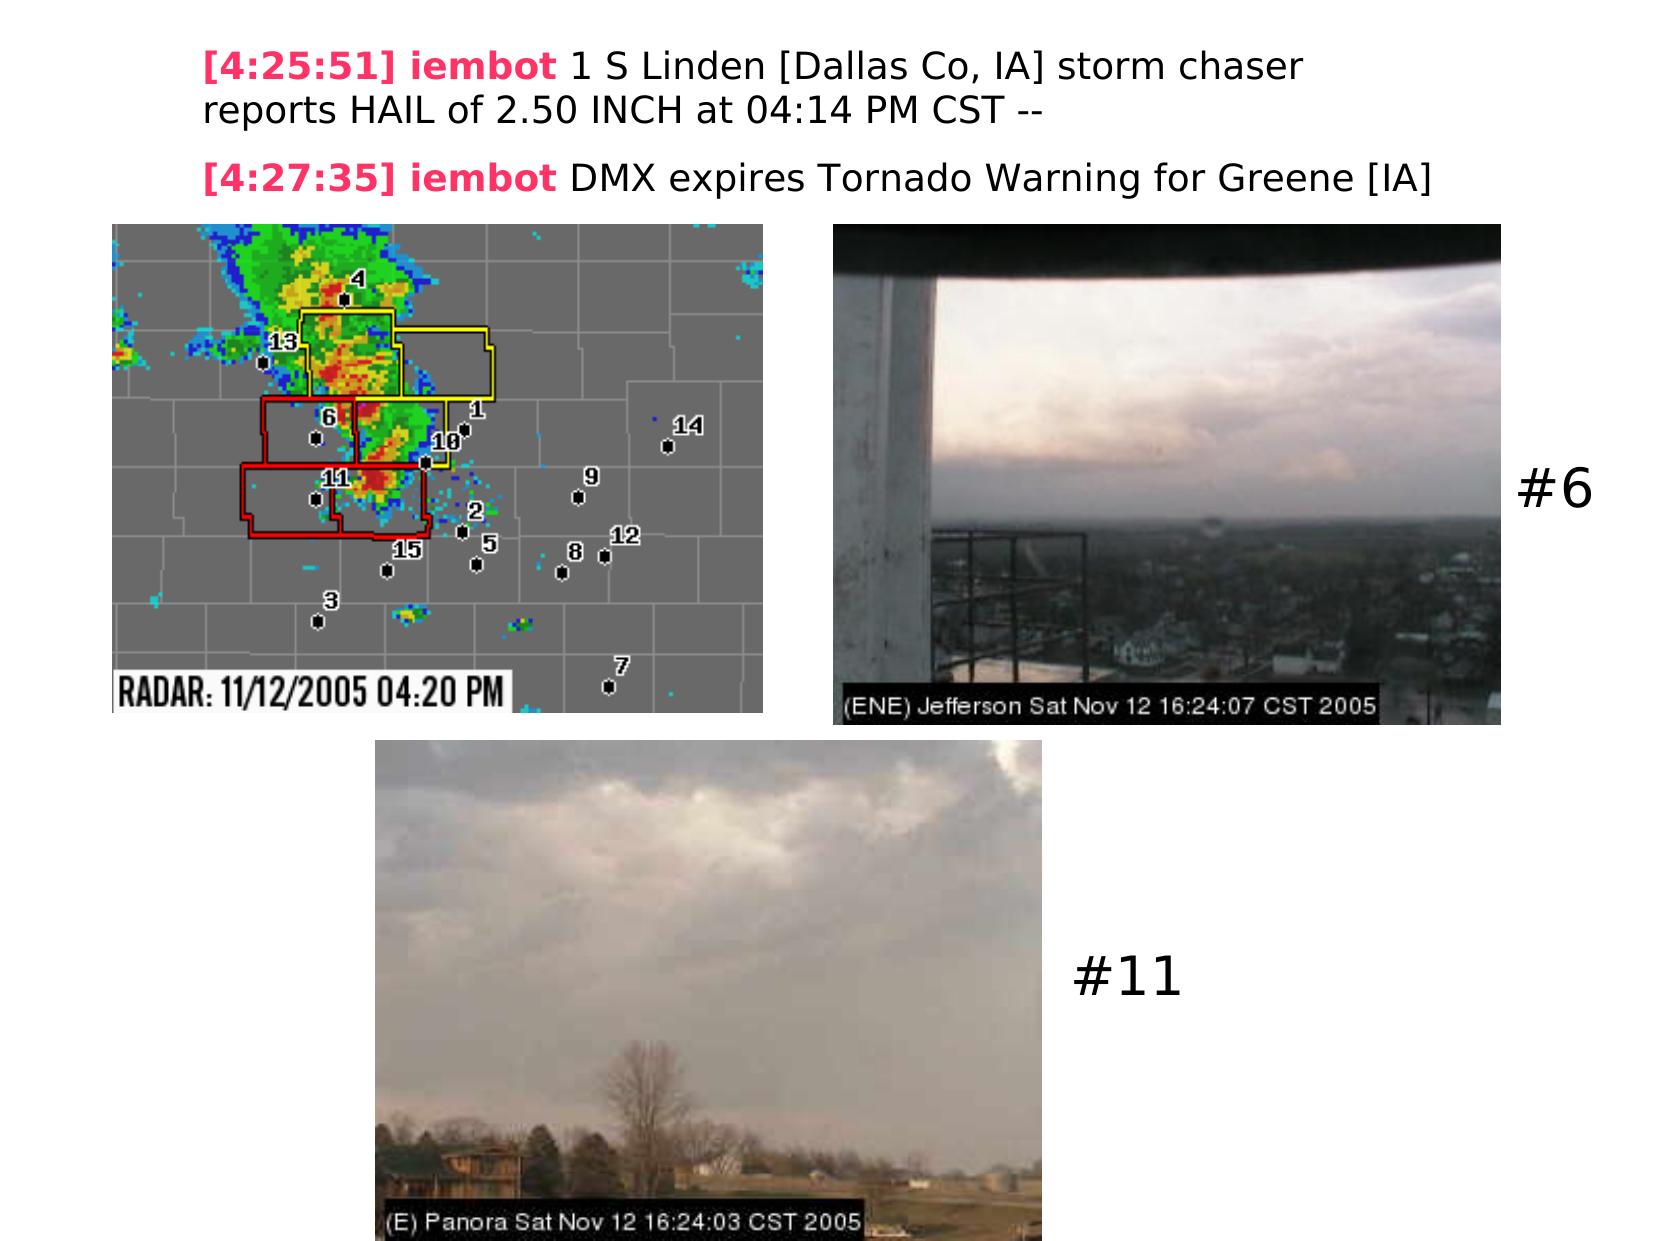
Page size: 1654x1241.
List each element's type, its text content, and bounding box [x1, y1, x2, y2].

text_box #11 [1055, 937, 1200, 1016]
text_box #6 [1500, 450, 1610, 528]
text_box [4:25:51] iembot 1 S Linden [Dallas Co, IA] storm chaser reports HAIL of 2.50 INCH at 04:14 PM CST -- [4:27:35] iembot DMX expires Tornado Warning for Greene [IA] [187, 37, 1463, 208]
picture [833, 224, 1501, 725]
picture [375, 740, 1042, 1241]
picture [112, 224, 763, 713]
